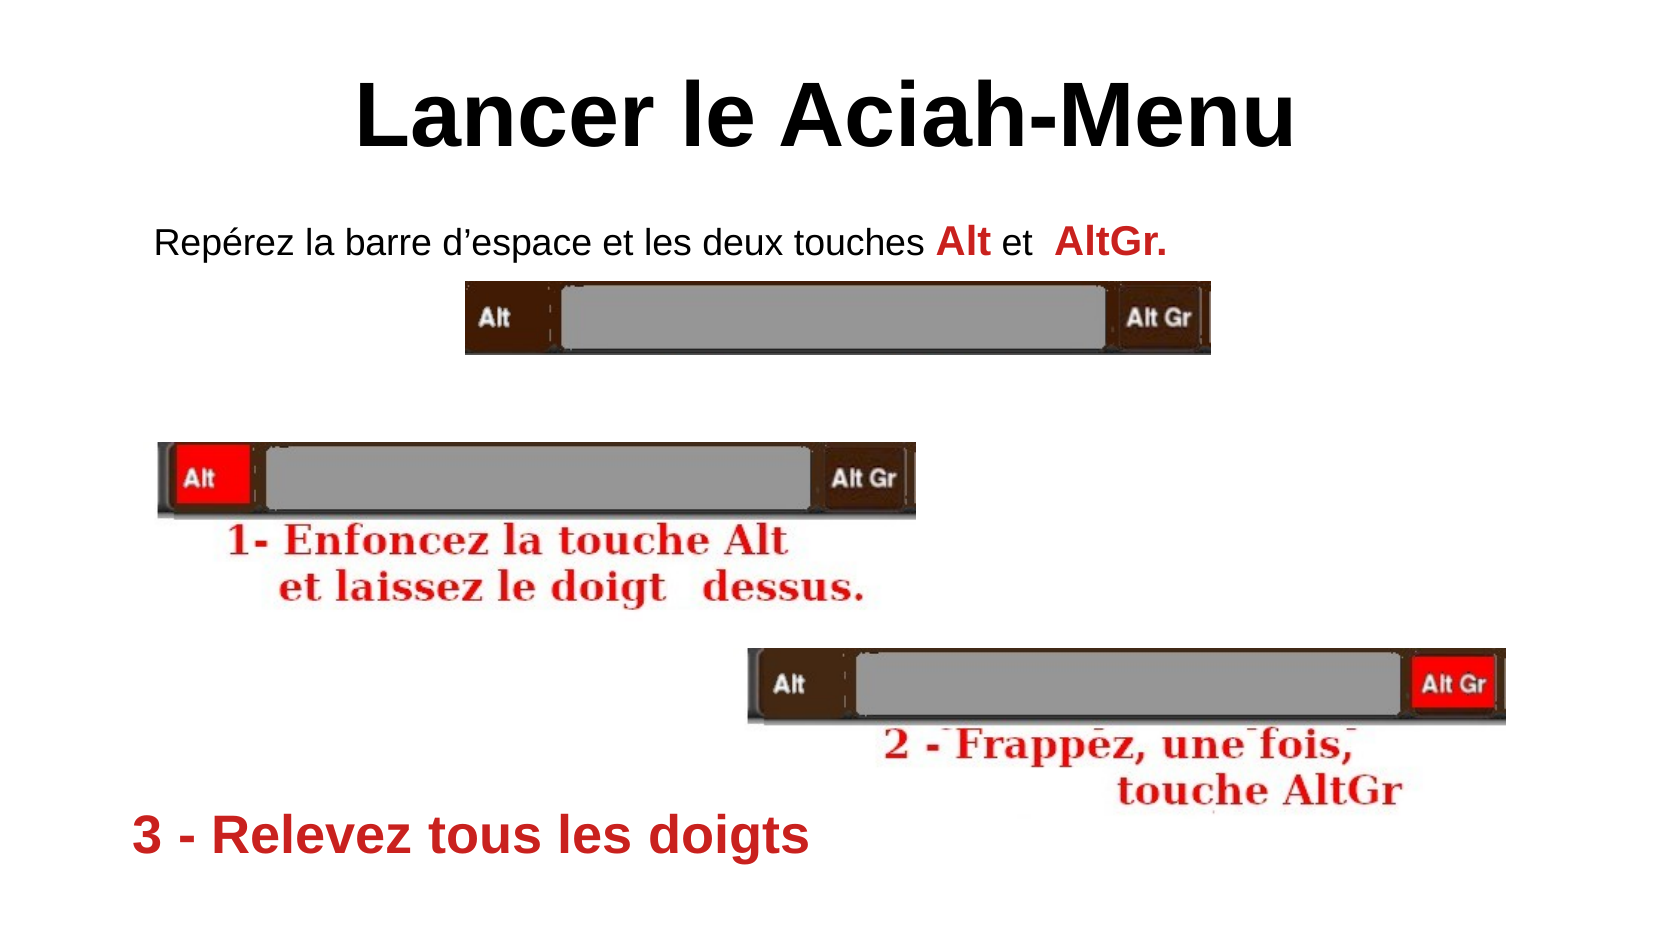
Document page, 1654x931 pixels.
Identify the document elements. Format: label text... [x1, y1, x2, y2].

picture [465, 281, 1211, 355]
picture [143, 442, 916, 622]
title Lancer le Aciah-Menu [82, 37, 1571, 193]
picture [733, 648, 1506, 827]
text_box 3 - Relevez tous les doigts [118, 797, 886, 873]
list Repérez la barre d’espace et les deux touches Alt et AltGr. [82, 217, 1571, 758]
